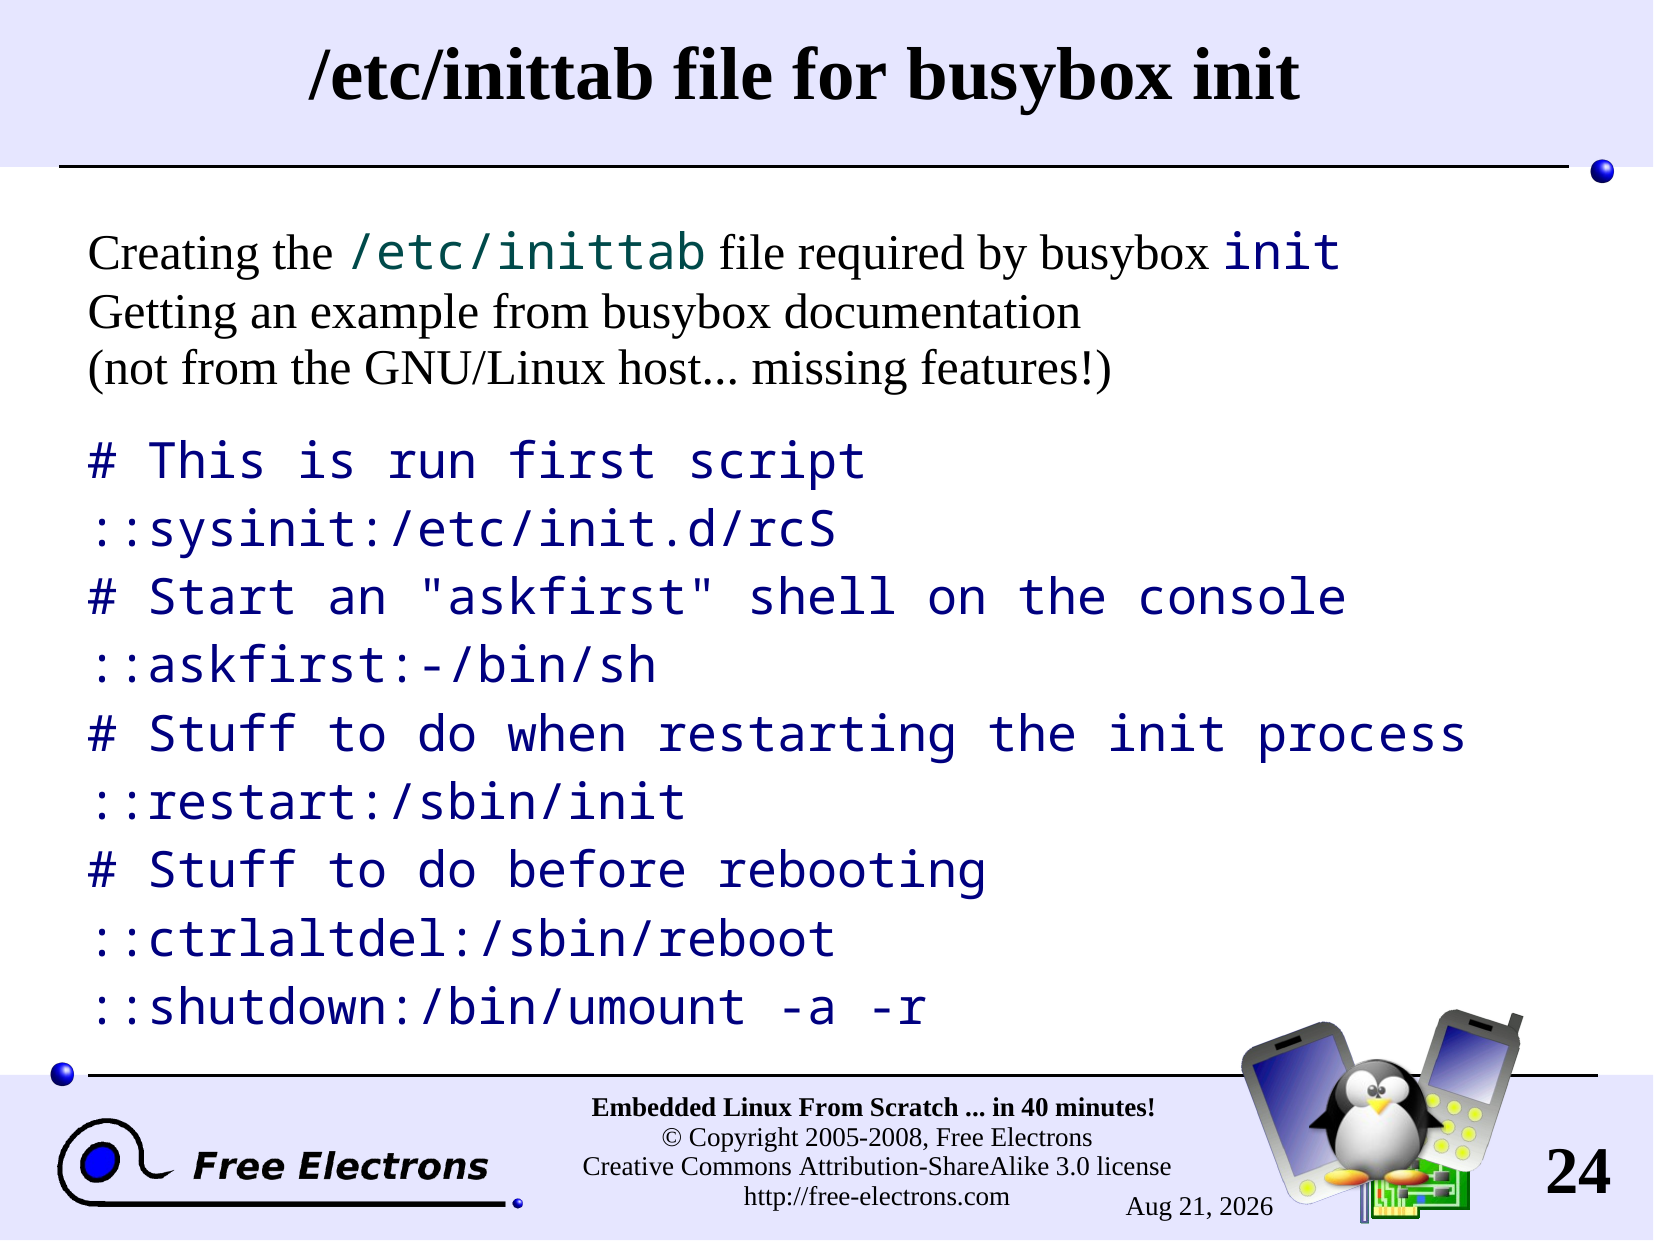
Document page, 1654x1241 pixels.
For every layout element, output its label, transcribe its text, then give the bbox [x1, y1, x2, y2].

picture [50, 1107, 527, 1216]
list Creating the /etc/inittab file required by busybox init Getting an example from busybox documentation (not from the GNU/Linux host... missing features!) # This is run first script ::sysinit:/etc/init.d/rcS # Start an "askfirst" shell on the console ::askfirst:-/bin/sh # Stuff to do when restarting the init process ::restart:/sbin/init # Stuff to do before rebooting ::ctrlaltdel:/sbin/reboot ::shutdown:/bin/umount -a -r [69, 216, 1518, 1066]
title /etc/inittab file for busybox init [60, 25, 1551, 124]
picture [1231, 1007, 1538, 1241]
